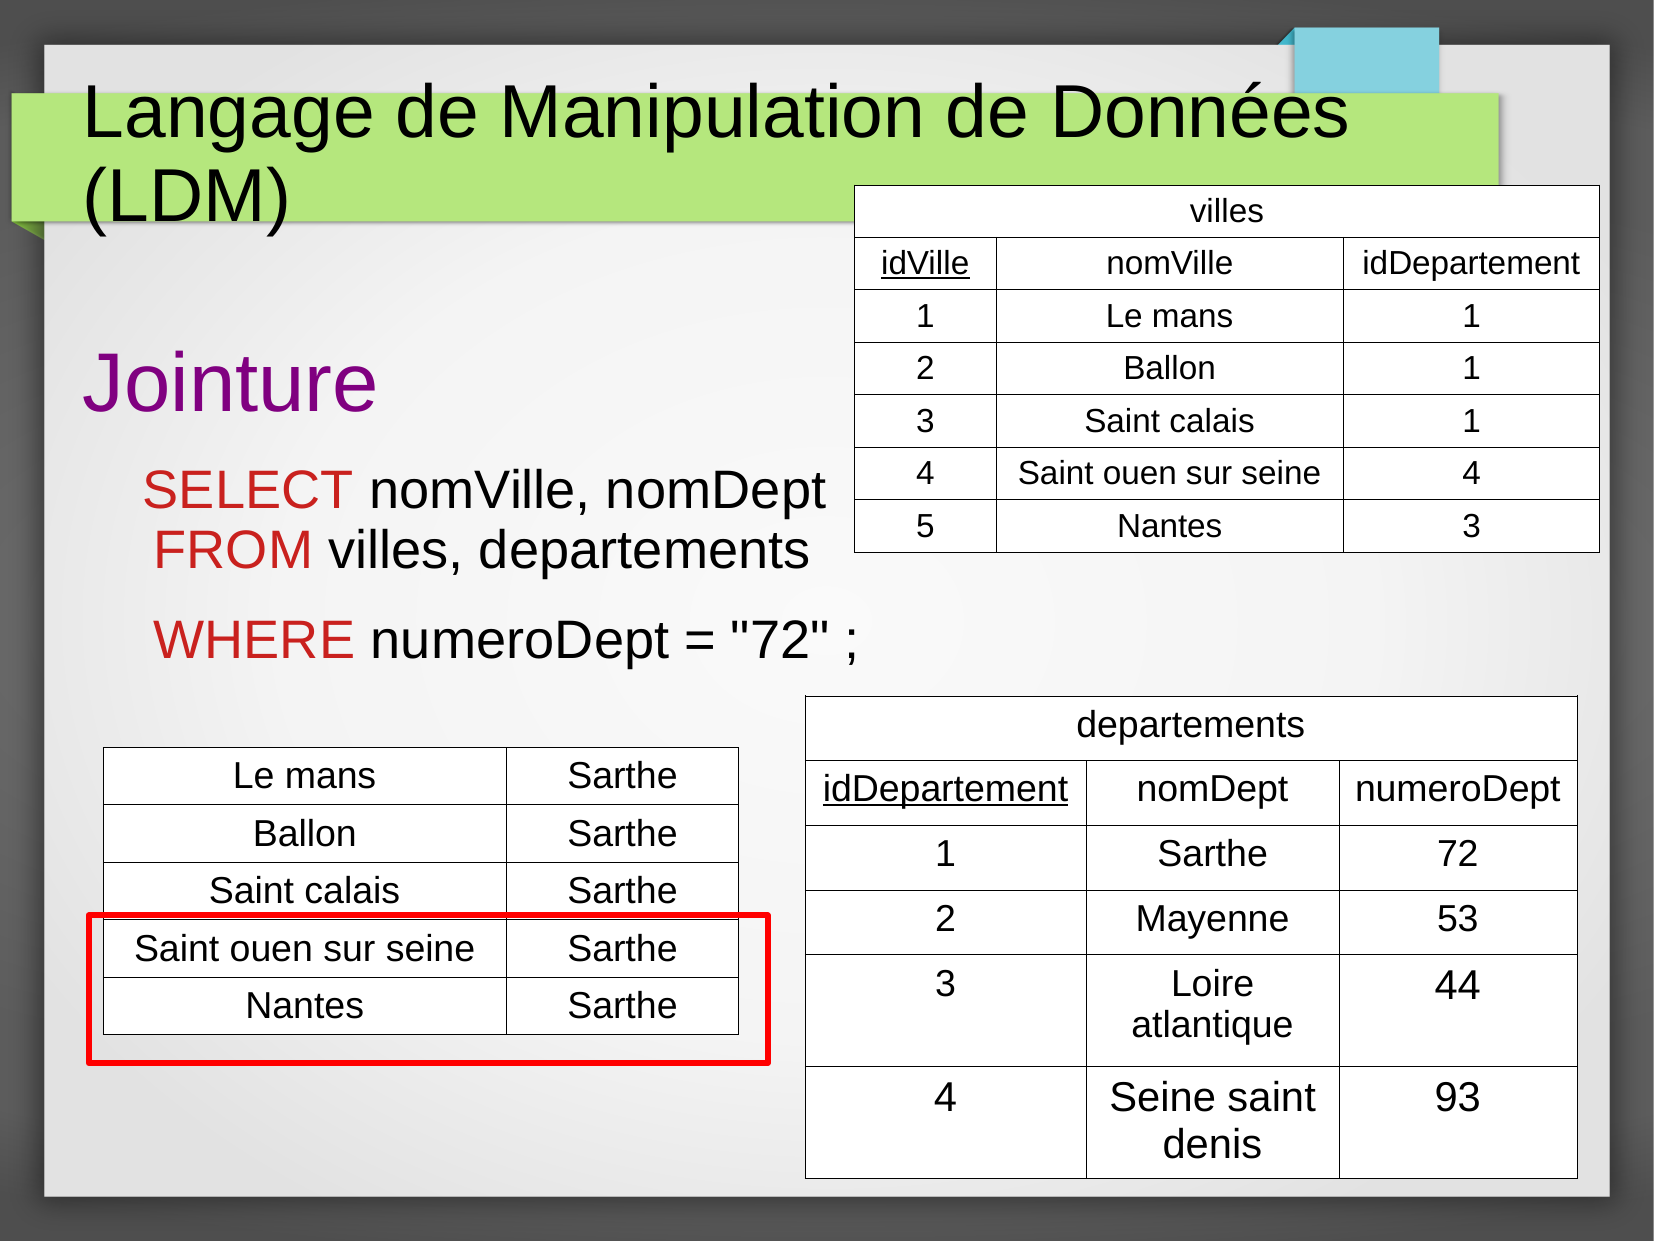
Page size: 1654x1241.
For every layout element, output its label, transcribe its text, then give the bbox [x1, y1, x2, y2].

table_cell Sarthe [507, 805, 738, 862]
table_cell 3 [806, 955, 1086, 1066]
table_cell 2 [855, 343, 996, 394]
title Langage de Manipulation de Données (LDM) [82, 49, 1571, 257]
table_cell Sarthe [507, 978, 738, 1034]
table_cell 4 [806, 1067, 1086, 1178]
table_cell 2 [806, 891, 1086, 954]
table_cell 4 [855, 448, 996, 499]
table_header departements [806, 697, 1577, 760]
table_cell 53 [1340, 891, 1577, 954]
table_cell Saint ouen sur seine [997, 448, 1343, 499]
table_cell 4 [1344, 448, 1599, 499]
table_cell idDepartement [806, 761, 1086, 825]
table_cell Saint calais [997, 395, 1343, 447]
table_cell Ballon [997, 343, 1343, 394]
table_cell 3 [1344, 500, 1599, 552]
table_cell Ballon [104, 805, 506, 862]
table_cell 1 [1344, 395, 1599, 447]
table_cell Seine saint denis [1087, 1067, 1339, 1178]
table_cell 1 [1344, 290, 1599, 342]
table_header villes [855, 186, 1599, 237]
table_cell Sarthe [1087, 826, 1339, 890]
table_cell nomVille [997, 238, 1343, 289]
table_cell Saint ouen sur seine [104, 920, 506, 977]
table_cell 93 [1340, 1067, 1577, 1178]
table_cell 44 [1340, 955, 1577, 1066]
table_cell Loire atlantique [1087, 955, 1339, 1066]
picture [0, 0, 1654, 1241]
table_cell Sarthe [507, 863, 738, 912]
table_cell 1 [1344, 343, 1599, 394]
table_cell numeroDept [1340, 761, 1577, 825]
table_cell Le mans [997, 290, 1343, 342]
list Jointure SELECT nomVille, nomDept FROM villes, departements WHERE numeroDept = "72" ; [82, 336, 916, 751]
table_header Sarthe [507, 748, 738, 804]
table_cell 1 [806, 826, 1086, 890]
table_cell 72 [1340, 826, 1577, 890]
table_cell 1 [855, 290, 996, 342]
table_cell Mayenne [1087, 891, 1339, 954]
table_cell Nantes [104, 978, 506, 1034]
table_header Le mans [104, 748, 506, 804]
table_cell 5 [855, 500, 996, 552]
table_cell Sarthe [507, 920, 738, 977]
table_cell nomDept [1087, 761, 1339, 825]
table_cell Nantes [997, 500, 1343, 552]
table_cell idDepartement [1344, 238, 1599, 289]
table_cell idVille [855, 238, 996, 289]
table_cell Saint calais [104, 863, 506, 912]
table_cell 3 [855, 395, 996, 447]
